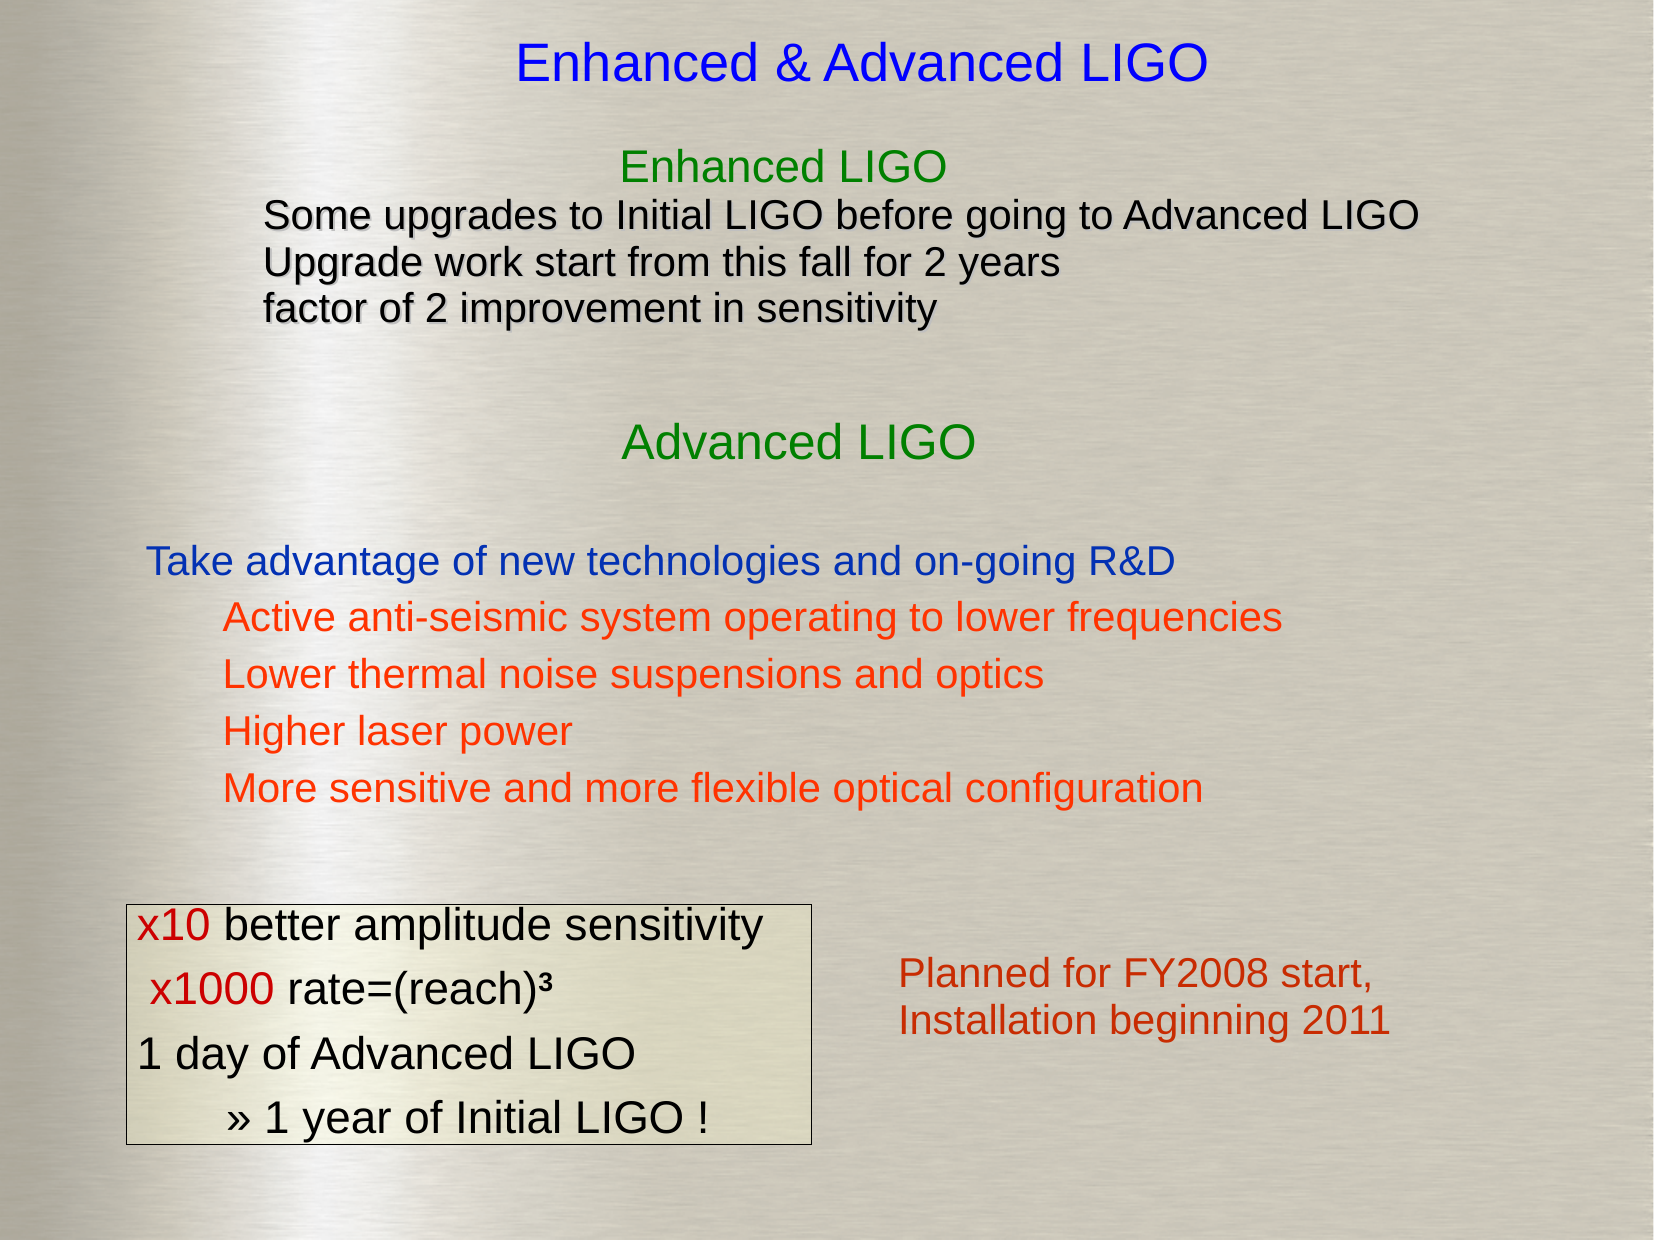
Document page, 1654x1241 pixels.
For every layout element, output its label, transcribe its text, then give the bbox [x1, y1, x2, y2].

list Take advantage of new technologies and on-going R&D Active anti-seismic system operating to lower frequencies Lower thermal noise suspensions and optics Higher laser power More sensitive and more flexible optical configuration [112, 529, 1510, 887]
text_box Enhanced LIGO Some upgrades to Initial LIGO before going to Advanced LIGO Upgrade work start from this fall for 2 years factor of 2 improvement in sensitivity [248, 133, 1452, 339]
text_box Planned for FY2008 start, Installation beginning 2011 [883, 942, 1416, 1051]
text_box Advanced LIGO [606, 406, 985, 478]
text_box x10 better amplitude sensitivity x1000 rate=(reach)3 1 day of Advanced LIGO » 1 year of Initial LIGO ! [126, 904, 812, 1145]
text_box Enhanced & Advanced LIGO [500, 25, 1211, 101]
picture [0, 0, 1654, 1240]
